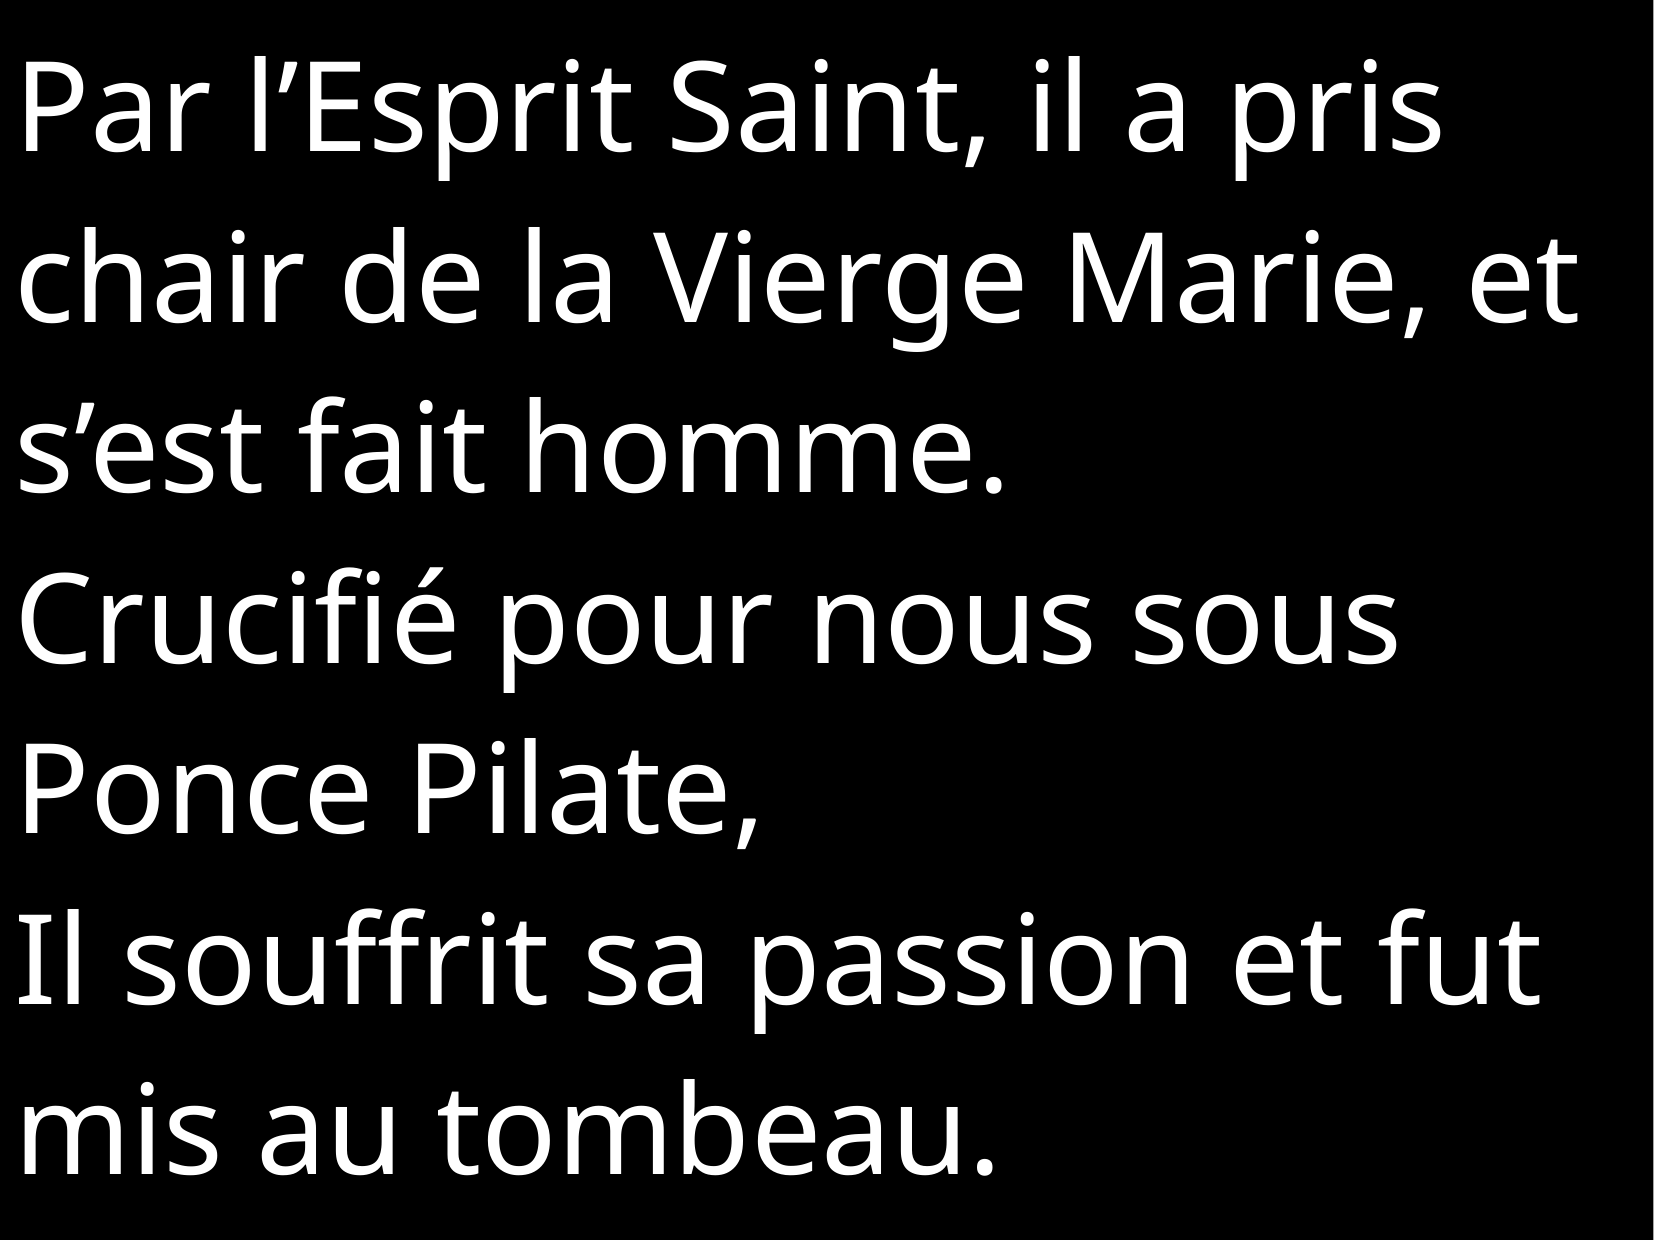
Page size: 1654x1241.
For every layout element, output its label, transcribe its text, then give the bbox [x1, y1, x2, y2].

text_box Par l’Esprit Saint, il a pris chair de la Vierge Marie, et s’est fait homme. Crucifié pour nous sous Ponce Pilate, Il souffrit sa passion et fut mis au tombeau. [0, 10, 1630, 1241]
